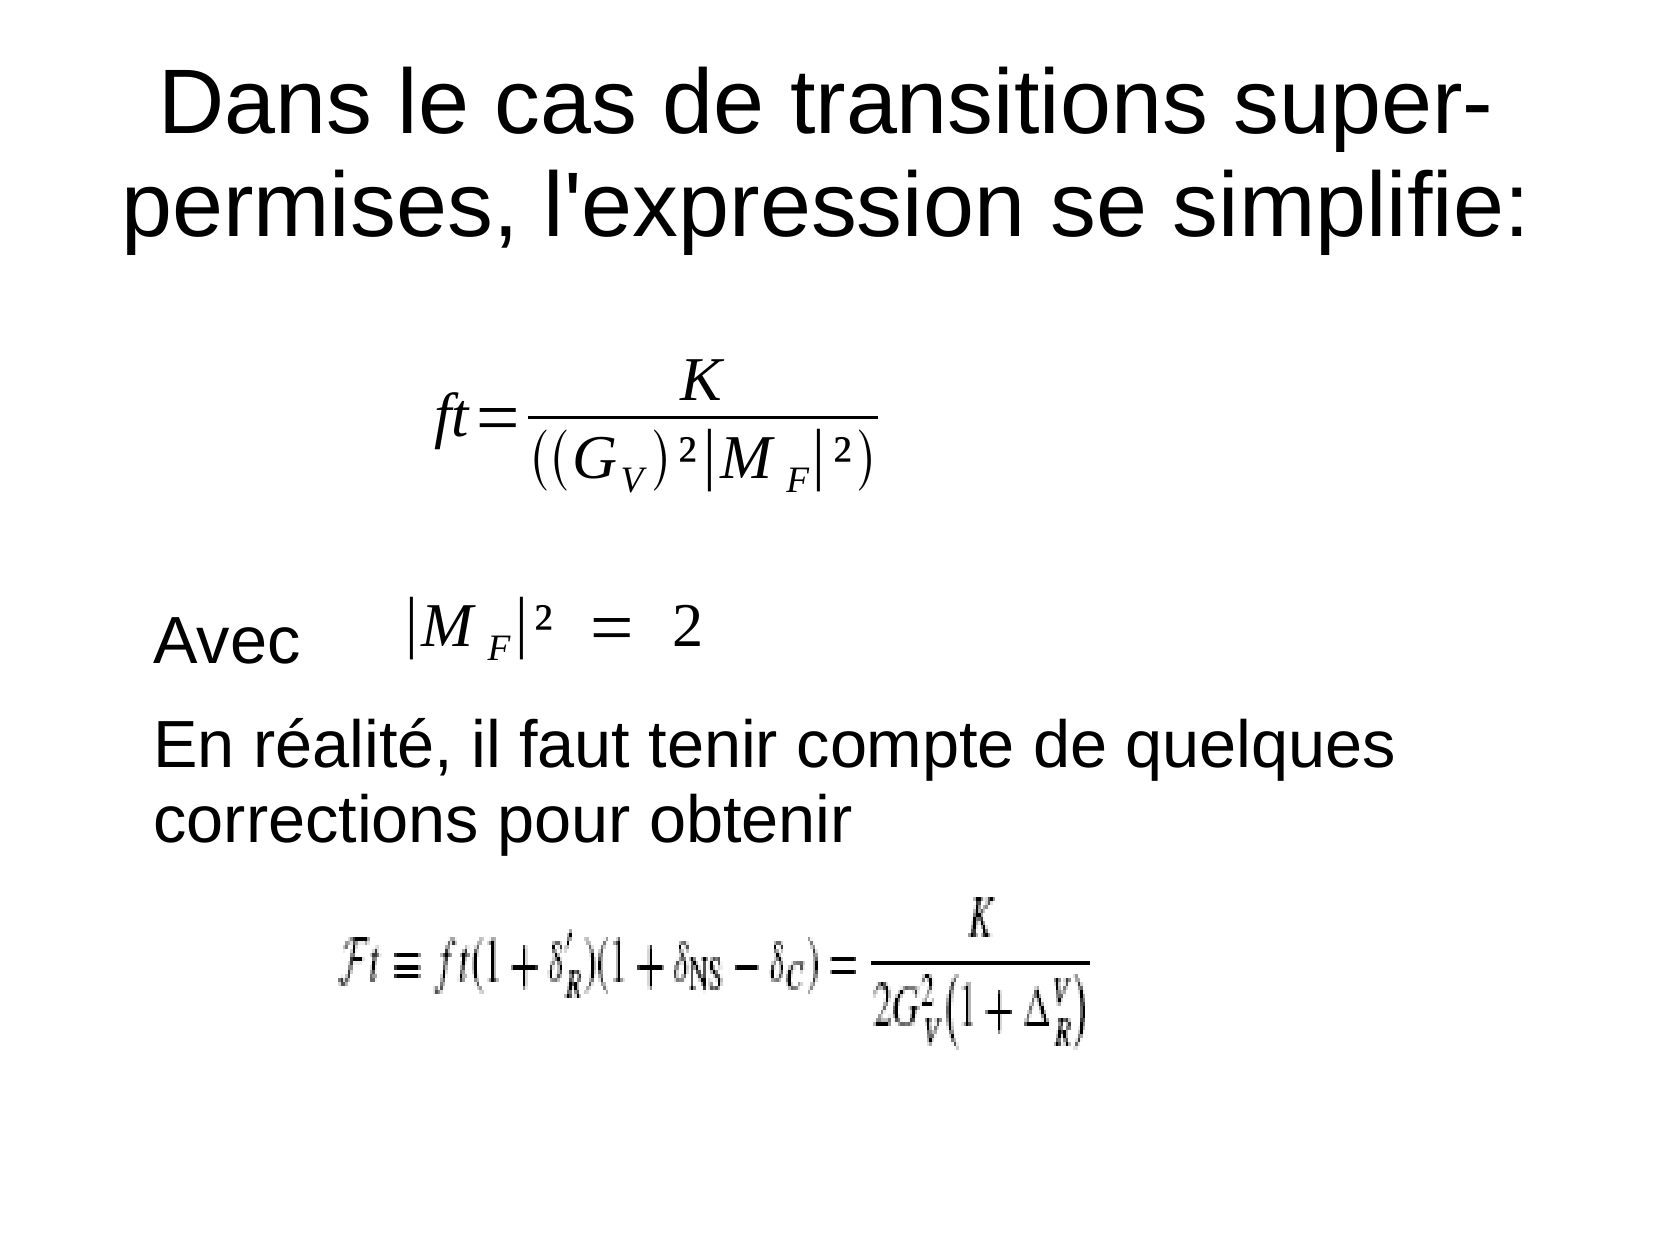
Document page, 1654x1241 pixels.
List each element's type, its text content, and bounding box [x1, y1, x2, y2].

chart [414, 344, 886, 502]
title Dans le cas de transitions super-permises, l'expression se simplifie: [82, 50, 1571, 256]
picture [324, 873, 1093, 1063]
chart [393, 590, 709, 670]
list Avec En réalité, il faut tenir compte de quelques corrections pour obtenir [82, 290, 1571, 1170]
